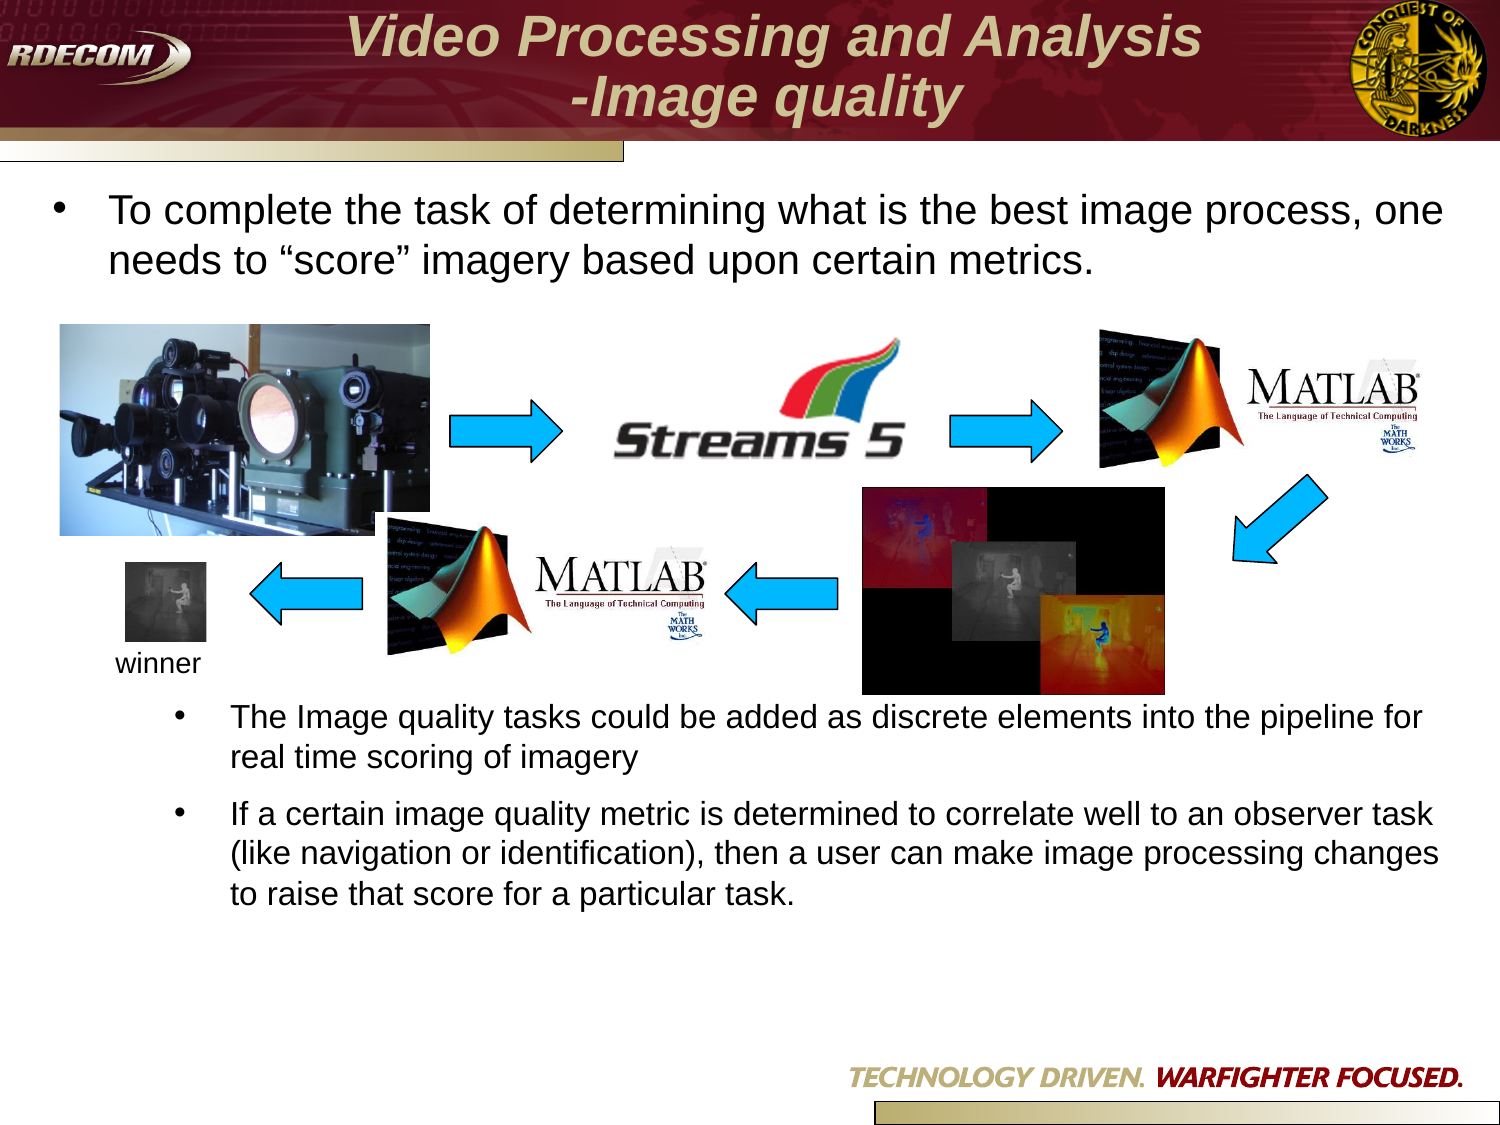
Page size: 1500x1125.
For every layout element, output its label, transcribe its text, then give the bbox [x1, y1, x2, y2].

picture [612, 337, 906, 465]
picture [125, 562, 207, 637]
picture [59, 324, 717, 661]
text_box To complete the task of determining what is the best image process, one needs to “score” imagery based upon certain metrics. The Image quality tasks could be added as discrete elements into the pipeline for real time scoring of imagery If a certain image quality metric is determined to correlate well to an observer task (like navigation or identification), then a user can make image processing changes to raise that score for a particular task. [37, 174, 1463, 918]
text_box [450, 399, 563, 463]
text_box [950, 399, 1063, 463]
text_box Video Processing and Analysis -Image quality [225, 0, 1325, 138]
text_box [1233, 474, 1328, 564]
text_box [249, 562, 363, 625]
text_box winner [100, 637, 217, 688]
picture [1087, 324, 1430, 474]
picture [862, 487, 1165, 695]
picture [0, 0, 1500, 141]
text_box [725, 562, 838, 625]
